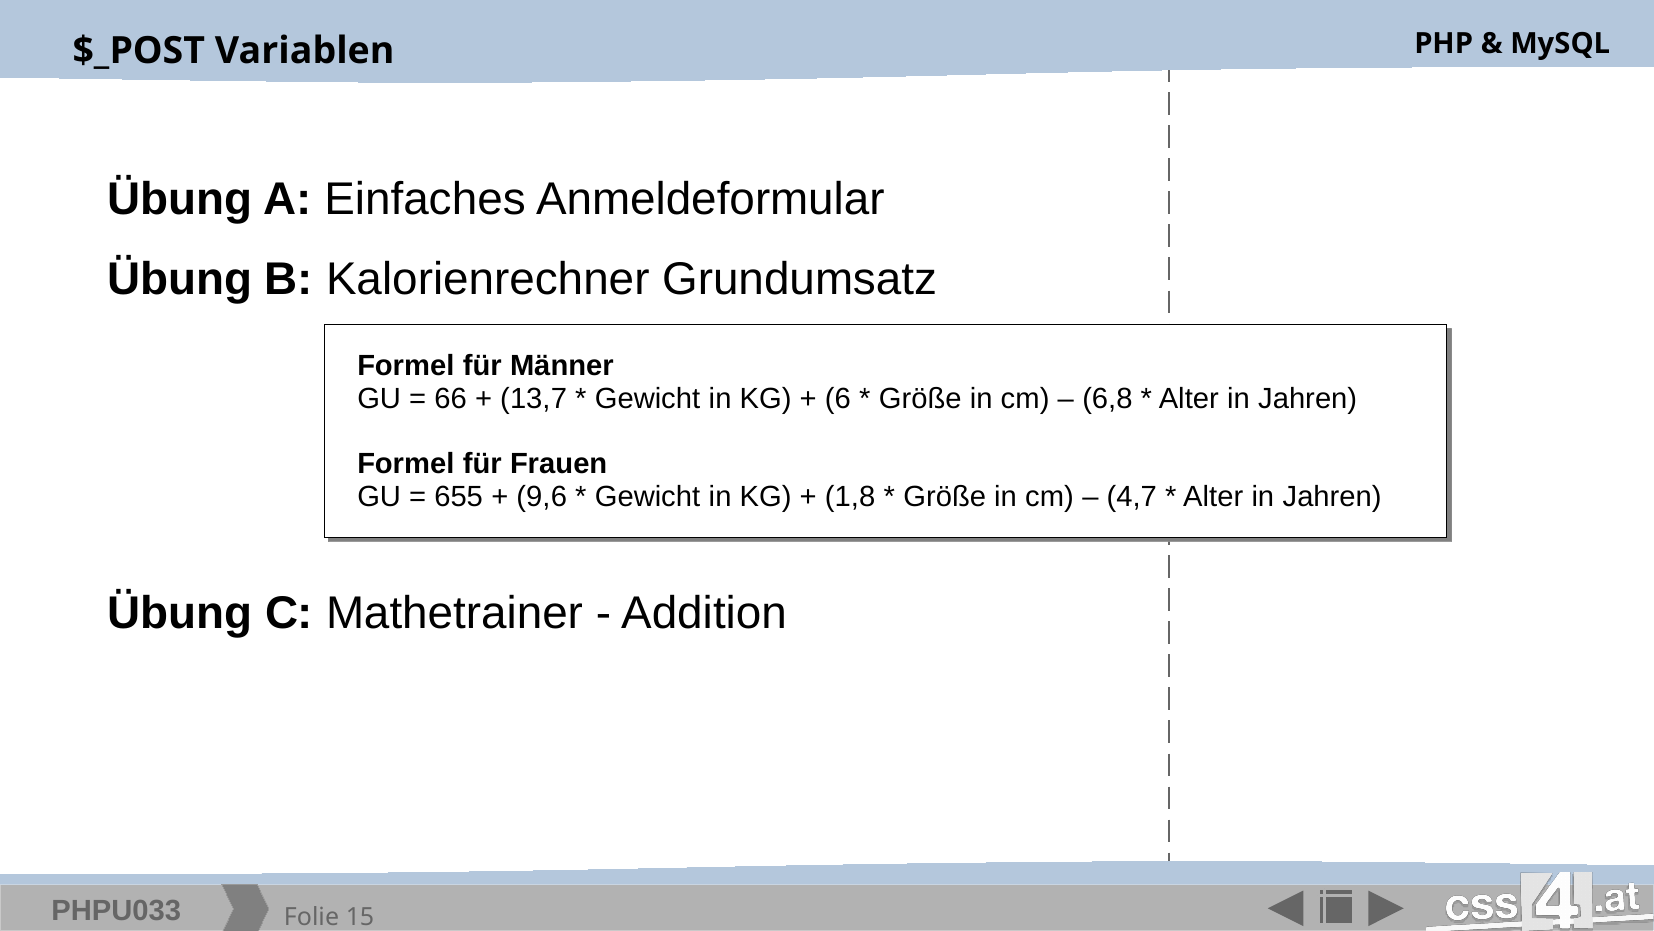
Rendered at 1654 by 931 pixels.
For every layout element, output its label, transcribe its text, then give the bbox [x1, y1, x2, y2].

text_box PHPU033 [36, 886, 209, 931]
text_box Folie <Foliennummer> [269, 891, 542, 931]
text_box Formel für Männer GU = 66 + (13,7 * Gewicht in KG) + (6 * Größe in cm) – (6,8 * Alter in Jahren) Formel für Frauen GU = 655 + (9,6 * Gewicht in KG) + (1,8 * Größe in cm) – (4,7 * Alter in Jahren) [324, 324, 1447, 538]
text_box Übung C: Mathetrainer - Addition [92, 579, 1052, 646]
text_box [0, 861, 1654, 931]
text_box PHP & MySQL [1399, 15, 1631, 60]
text_box [0, 0, 1654, 83]
picture [1426, 872, 1654, 931]
text_box $_POST Variablen [57, 16, 416, 69]
text_box Übung B: Kalorienrechner Grundumsatz [92, 245, 1052, 312]
text_box Übung A: Einfaches Anmeldeformular [92, 165, 1052, 232]
